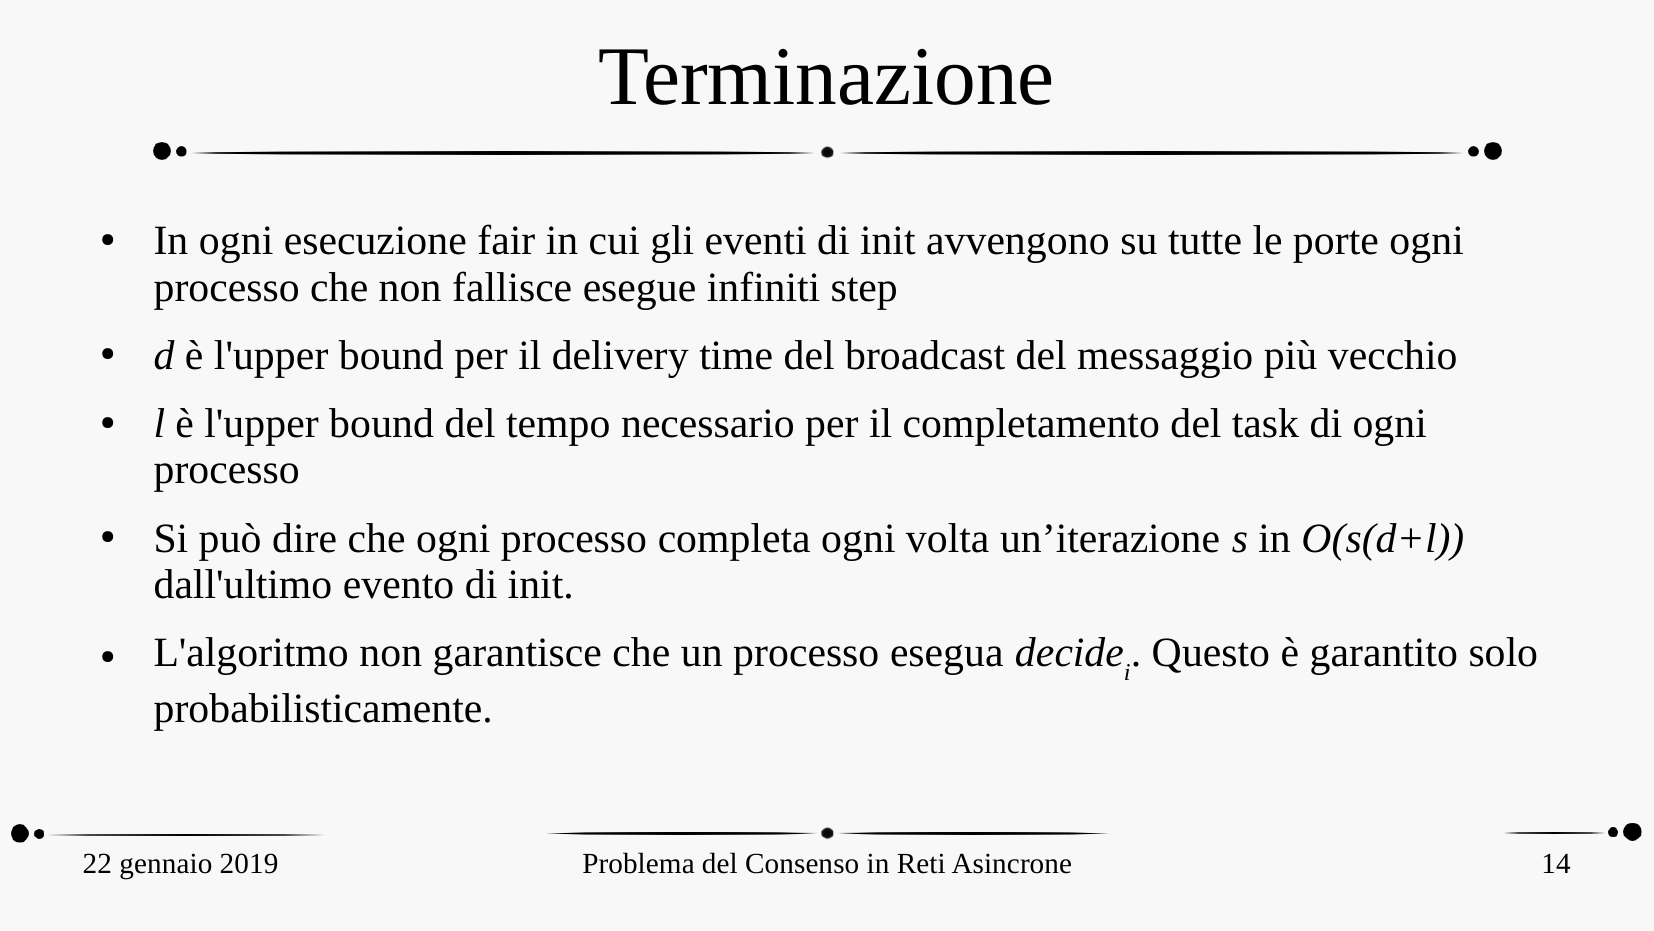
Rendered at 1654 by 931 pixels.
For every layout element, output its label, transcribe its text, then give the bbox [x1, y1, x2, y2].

list In ogni esecuzione fair in cui gli eventi di init avvengono su tutte le porte ogni processo che non fallisce esegue infiniti step d è l'upper bound per il delivery time del broadcast del messaggio più vecchio l è l'upper bound del tempo necessario per il completamento del task di ogni processo Si può dire che ogni processo completa ogni volta un’iterazione s in O(s(d+l)) dall'ultimo evento di init. L'algoritmo non garantisce che un processo esegua decidei. Questo è garantito solo probabilisticamente. [82, 217, 1571, 745]
picture [0, 154, 1654, 931]
title Terminazione [0, 0, 1654, 154]
